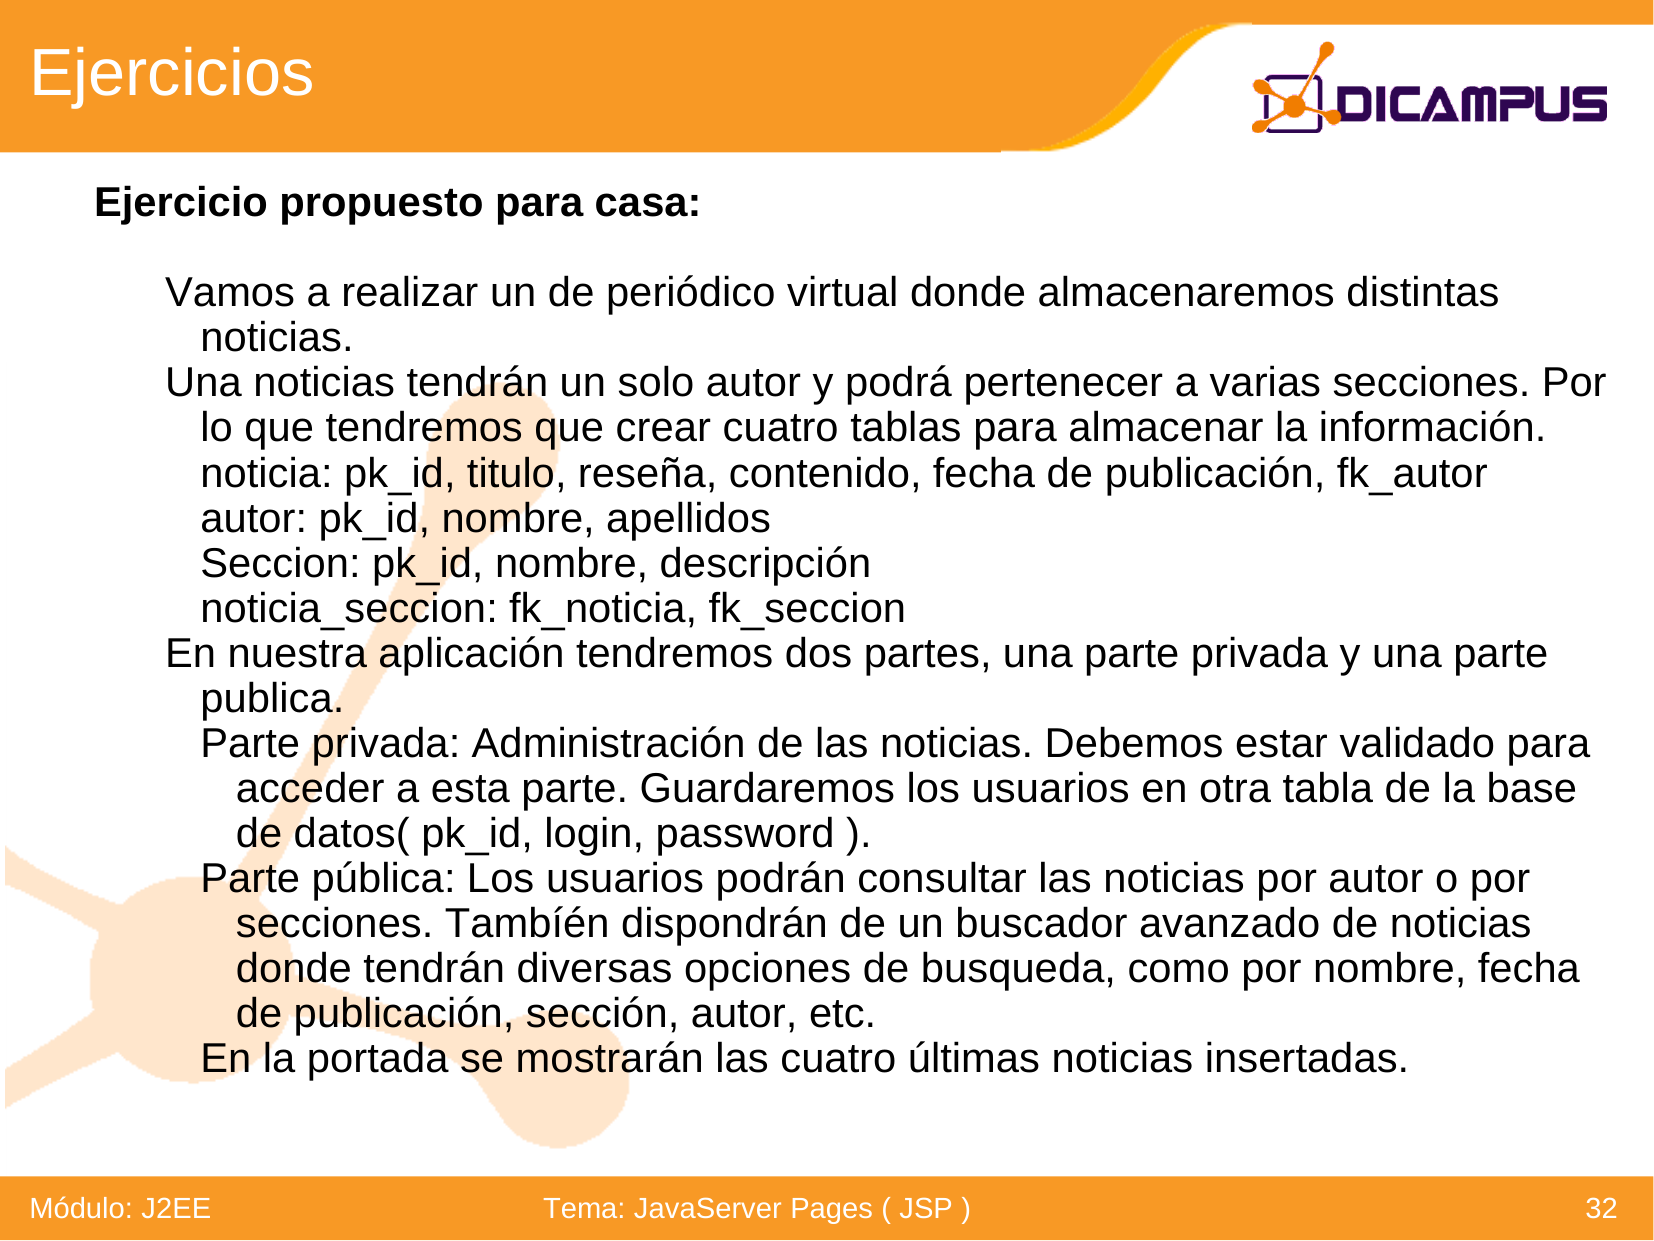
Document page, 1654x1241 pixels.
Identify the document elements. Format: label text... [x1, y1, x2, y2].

text_box Ejercicios [29, 37, 1001, 111]
text_box [0, 1176, 1654, 1241]
text_box [0, 0, 1654, 153]
picture [1001, 4, 1607, 109]
text_box Módulo: J2EE [29, 1192, 473, 1225]
text_box <number> [1469, 1185, 1633, 1233]
text_box Tema: JavaServer Pages ( JSP ) [543, 1192, 1447, 1225]
picture [5, 362, 663, 1176]
text_box Ejercicio propuesto para casa: Vamos a realizar un de periódico virtual donde almacenaremos distintas noticias. Una noticias tendrán un solo autor y podrá pertenecer a varias secciones. Por lo que tendremos que crear cuatro tablas para almacenar la información. noticia: pk_id, titulo, reseña, contenido, fecha de publicación, fk_autor autor: pk_id, nombre, apellidos Seccion: pk_id, nombre, descripción noticia_seccion: fk_noticia, fk_seccion En nuestra aplicación tendremos dos partes, una parte privada y una parte publica. Parte privada: Administración de las noticias. Debemos estar validado para acceder a esta parte. Guardaremos los usuarios en otra tabla de la base de datos( pk_id, login, password ). Parte pública: Los usuarios podrán consultar las noticias por autor o por secciones. Tambíén dispondrán de un buscador avanzado de noticias donde tendrán diversas opciones de busqueda, como por nombre, fecha de publicación, sección, autor, etc. En la portada se mostrarán las cuatro últimas noticias insertadas. [59, 109, 1625, 1123]
